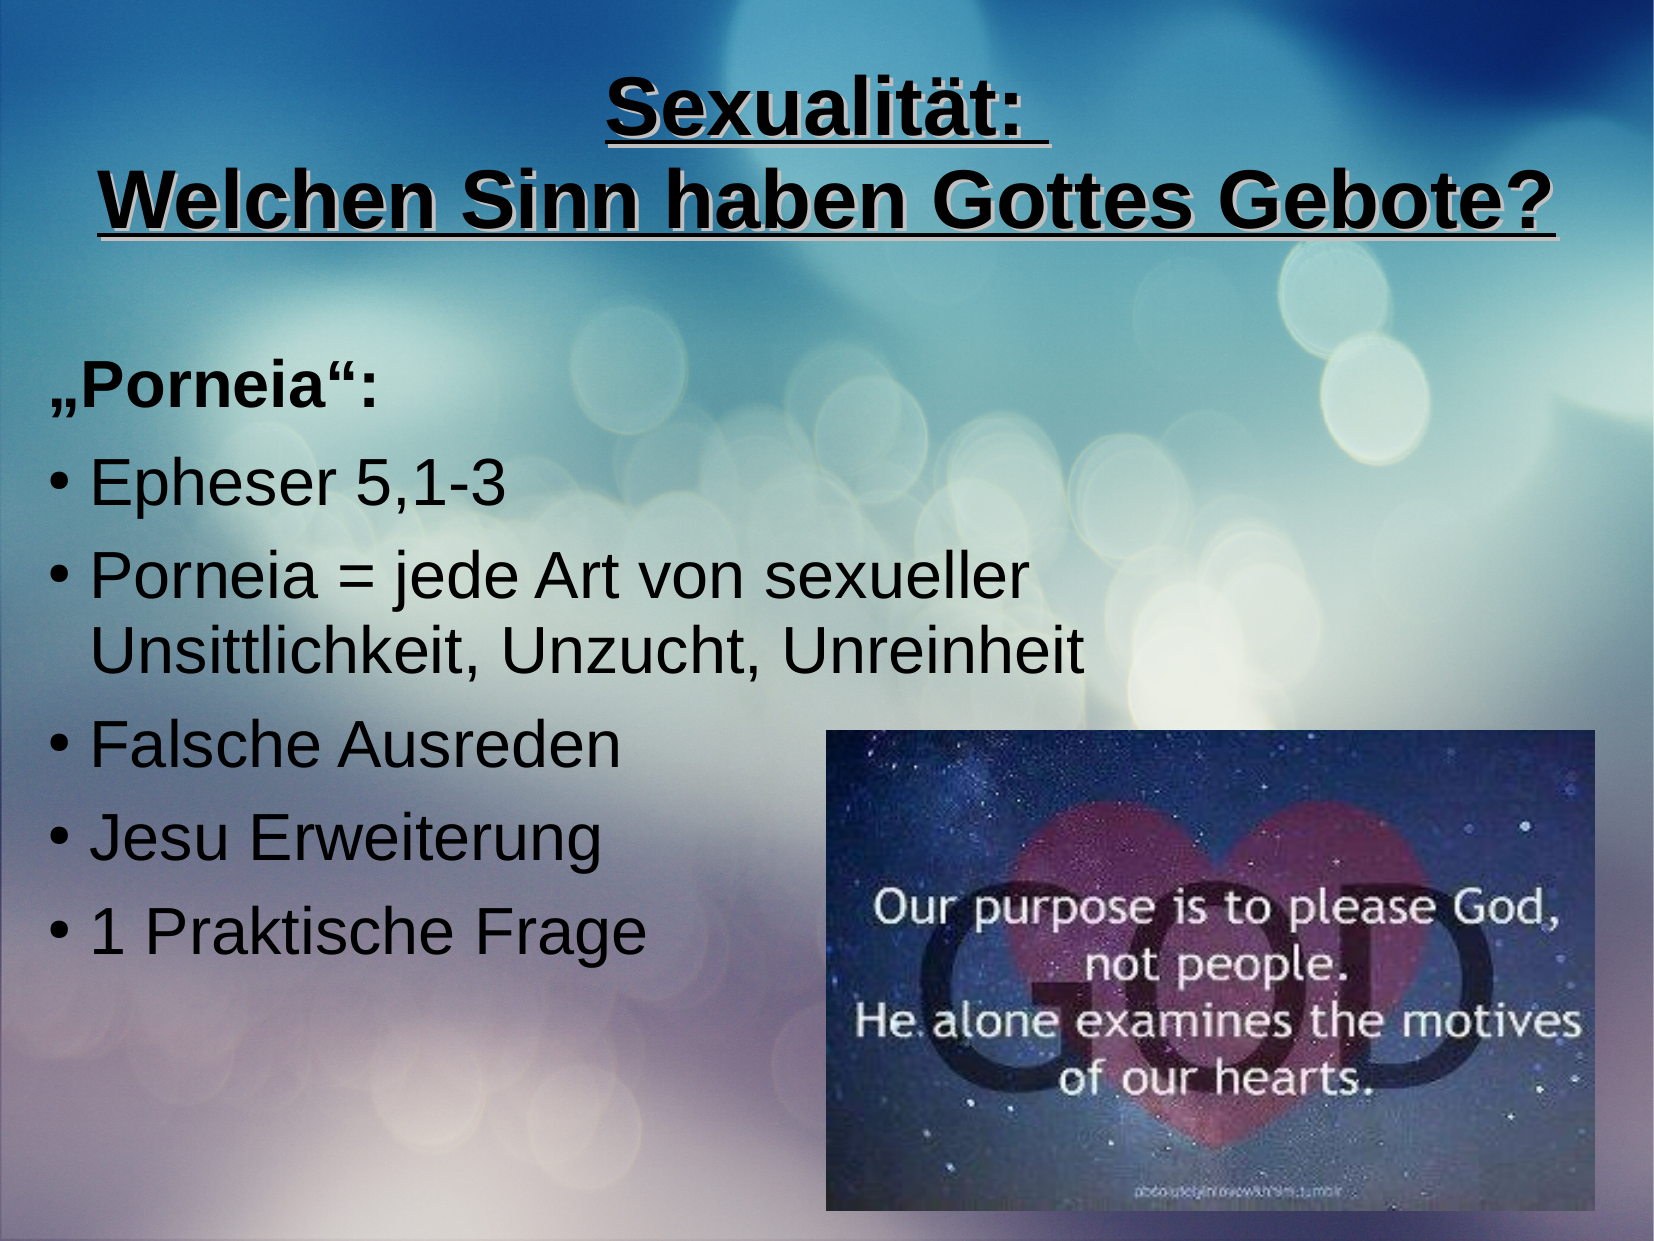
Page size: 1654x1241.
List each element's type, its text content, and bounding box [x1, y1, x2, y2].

subtitle „Porneia“: Epheser 5,1-3 Porneia = jede Art von sexueller Unsittlichkeit, Unzucht, Unreinheit Falsche Ausreden Jesu Erweiterung 1 Praktische Frage [47, 265, 1536, 1050]
picture [0, 0, 1654, 1241]
title Sexualität: Welchen Sinn haben Gottes Gebote? [82, 49, 1571, 257]
